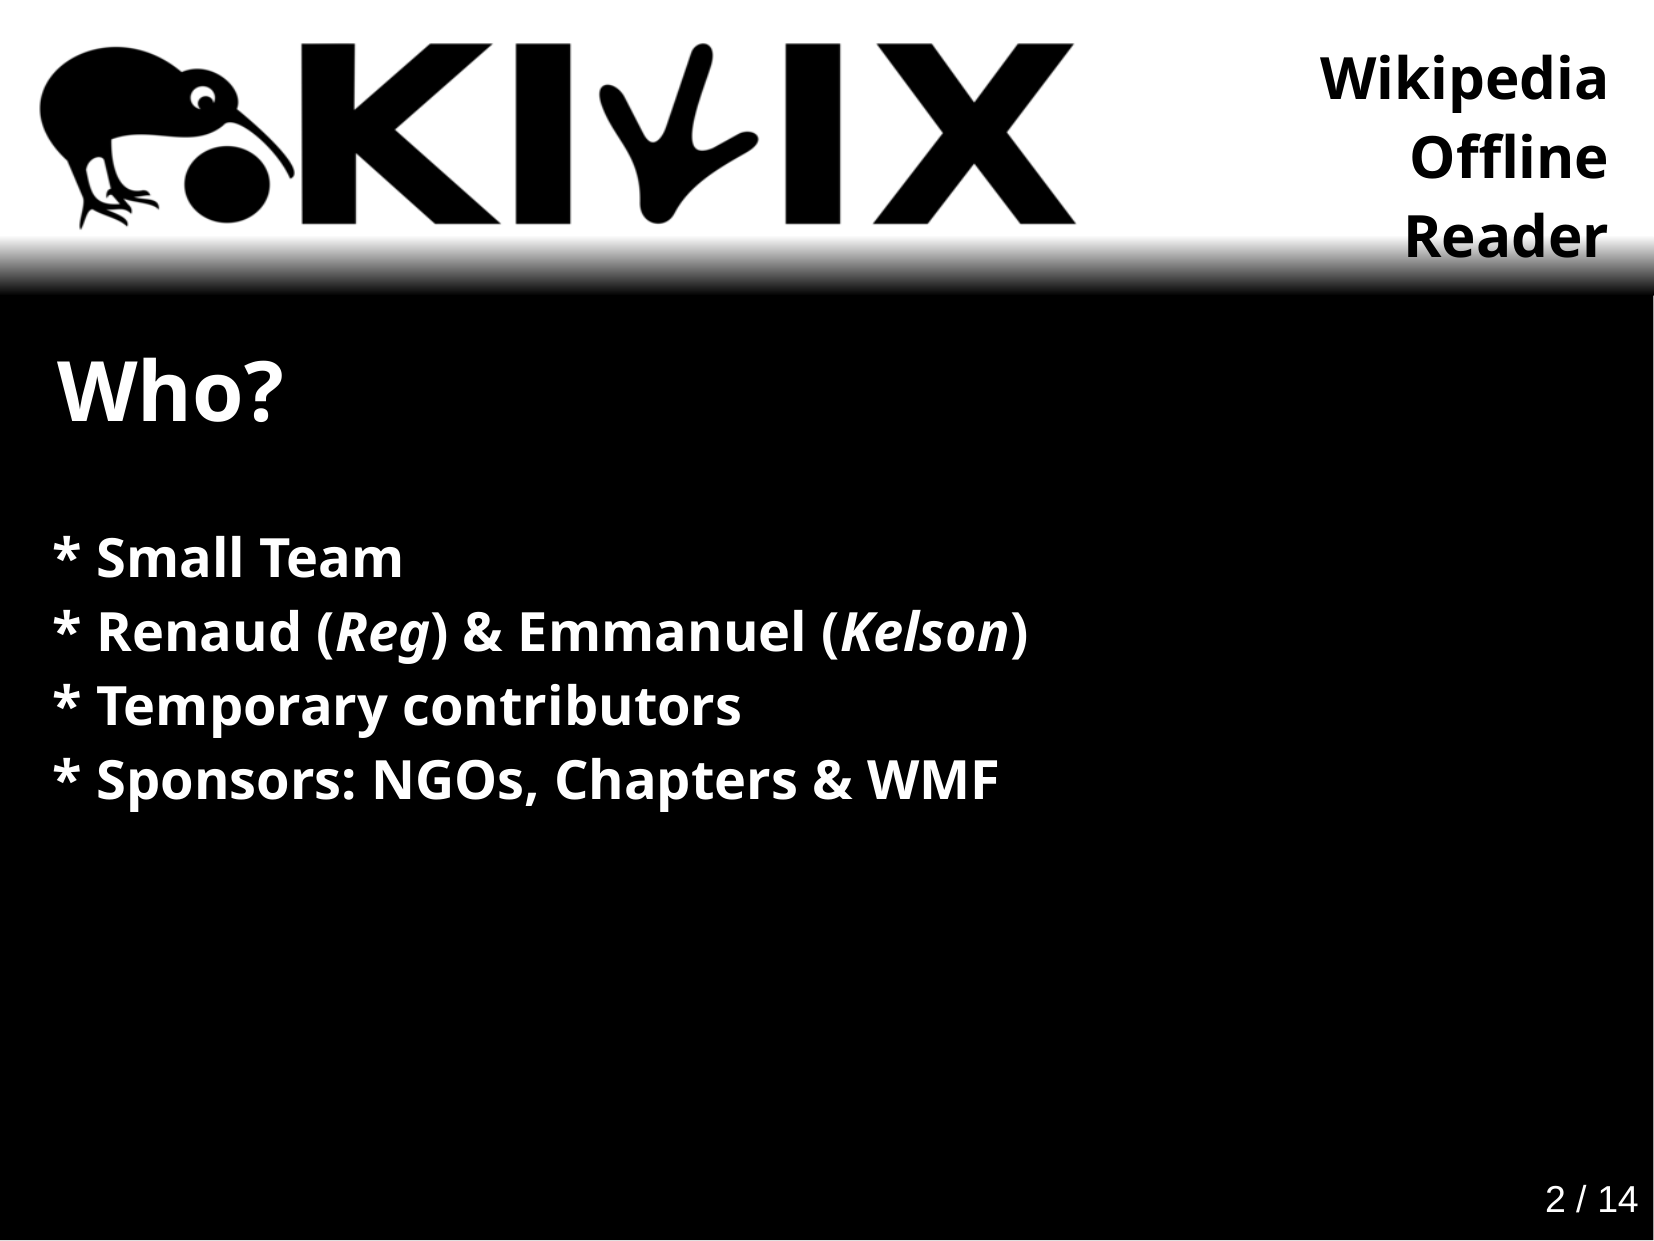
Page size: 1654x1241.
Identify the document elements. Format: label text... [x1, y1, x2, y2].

picture [29, 29, 1093, 236]
text_box <number> / 14 [1505, 1170, 1654, 1241]
text_box [0, 236, 1654, 1241]
text_box Who? * Small Team * Renaud (Reg) & Emmanuel (Kelson) * Temporary contributors * Sponsors: NGOs, Chapters & WMF [29, 324, 1625, 1152]
text_box Wikipedia Offline Reader [1210, 29, 1625, 248]
